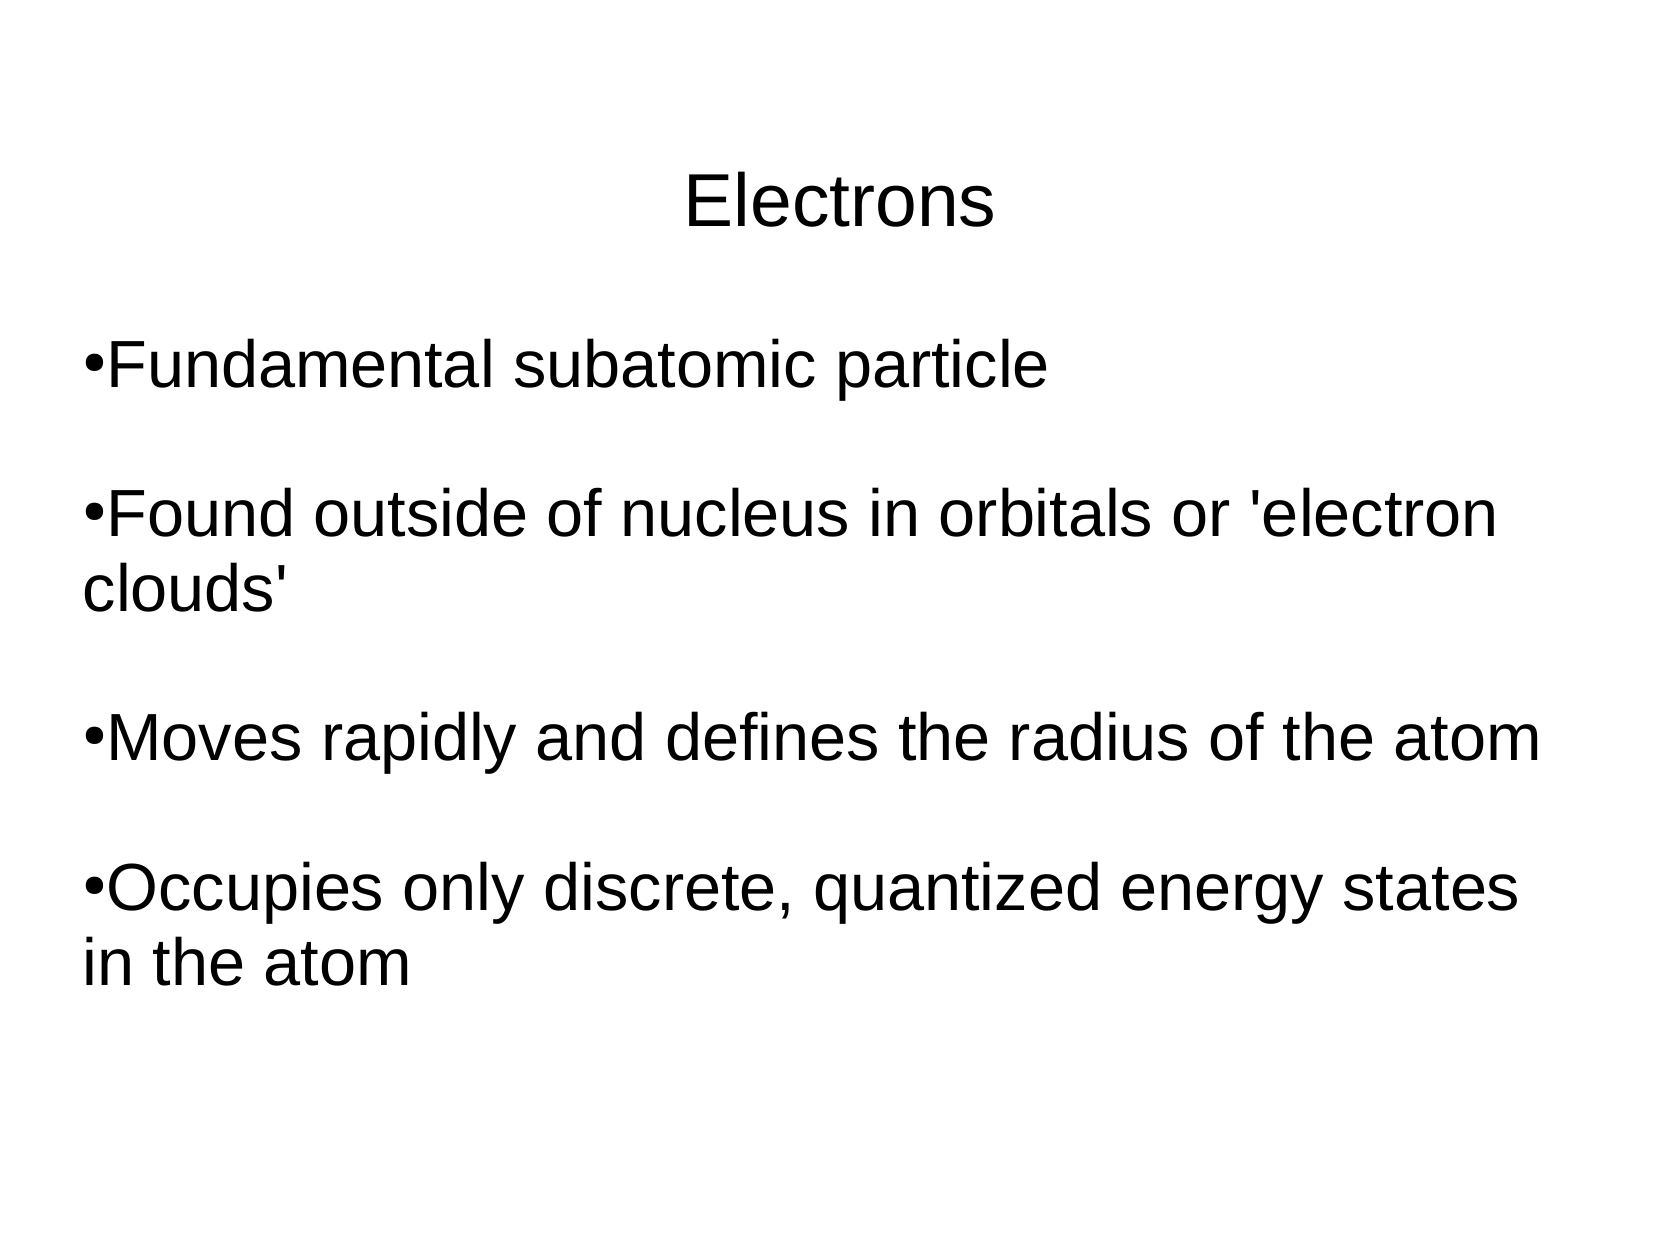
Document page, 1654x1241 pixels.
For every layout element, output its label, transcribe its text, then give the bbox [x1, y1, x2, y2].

subtitle Electrons Fundamental subatomic particle Found outside of nucleus in orbitals or 'electron clouds' Moves rapidly and defines the radius of the atom Occupies only discrete, quantized energy states in the atom [82, 49, 1571, 1109]
